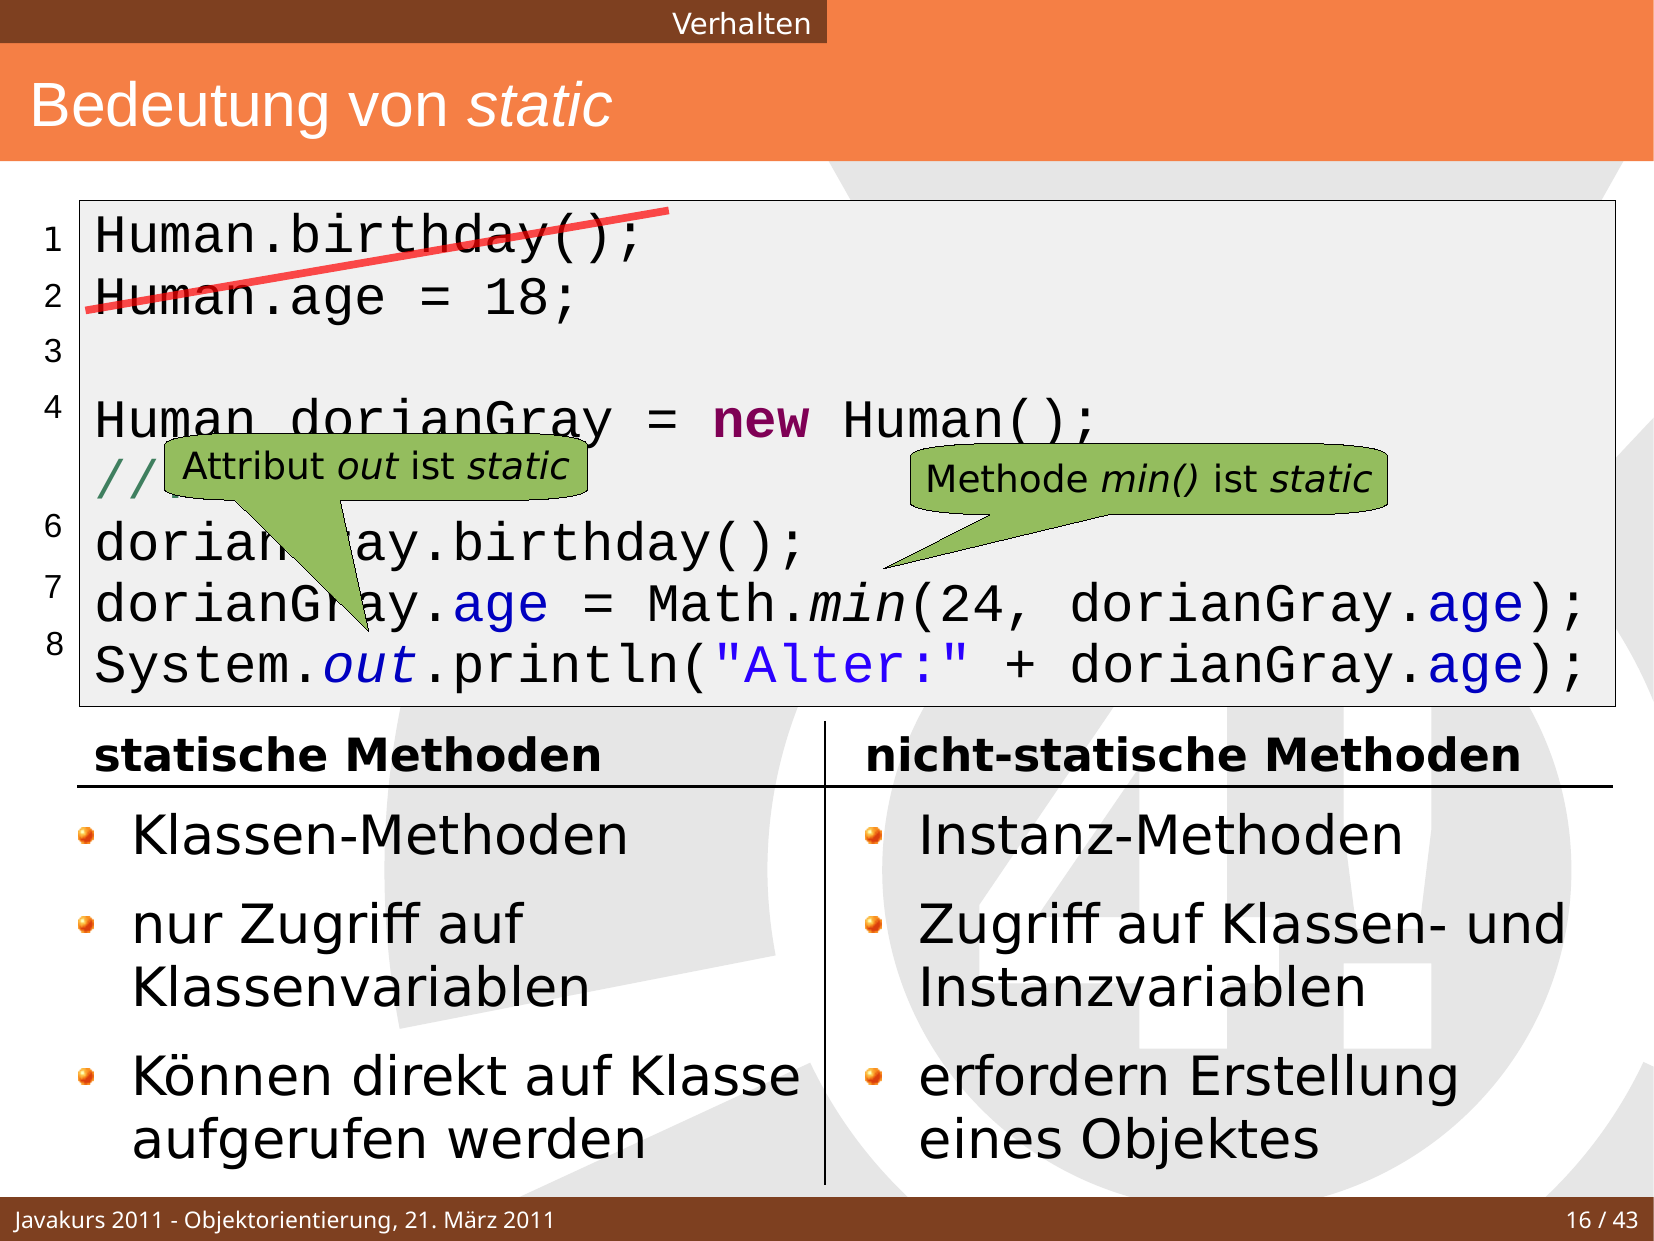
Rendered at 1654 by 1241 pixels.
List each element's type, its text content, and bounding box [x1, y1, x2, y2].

text_box Human.birthday(); Human.age = 18; Human dorianGray = new Human(); //... dorianGray.birthday(); dorianGray.age = Math.min(24, dorianGray.age); System.out.println("Alter:" + dorianGray.age); [79, 200, 1616, 683]
table_cell 8 [28, 618, 79, 679]
list Instanz-Methoden Zugriff auf Klassen- und Instanzvariablen erfordern Erstellung eines Objektes [847, 804, 1588, 1201]
table_header 1 [28, 212, 79, 268]
text_box Verhalten [29, 0, 827, 50]
table_cell 3 [28, 324, 79, 379]
table_cell 6 [28, 496, 79, 556]
table_cell 7 [28, 556, 79, 618]
text_box nicht-statische Methoden [849, 721, 1538, 790]
table_cell [28, 435, 79, 496]
text_box Methode min() ist static [883, 443, 1388, 569]
table_cell 4 [28, 379, 79, 435]
table_cell 2 [28, 268, 79, 324]
text_box Attribut out ist static [164, 433, 588, 632]
list Klassen-Methoden nur Zugriff auf Klassenvariablen Können direkt auf Klasse aufgerufen werden [60, 804, 832, 1201]
title Bedeutung von static [29, 67, 1595, 143]
text_box statische Methoden [78, 721, 619, 790]
